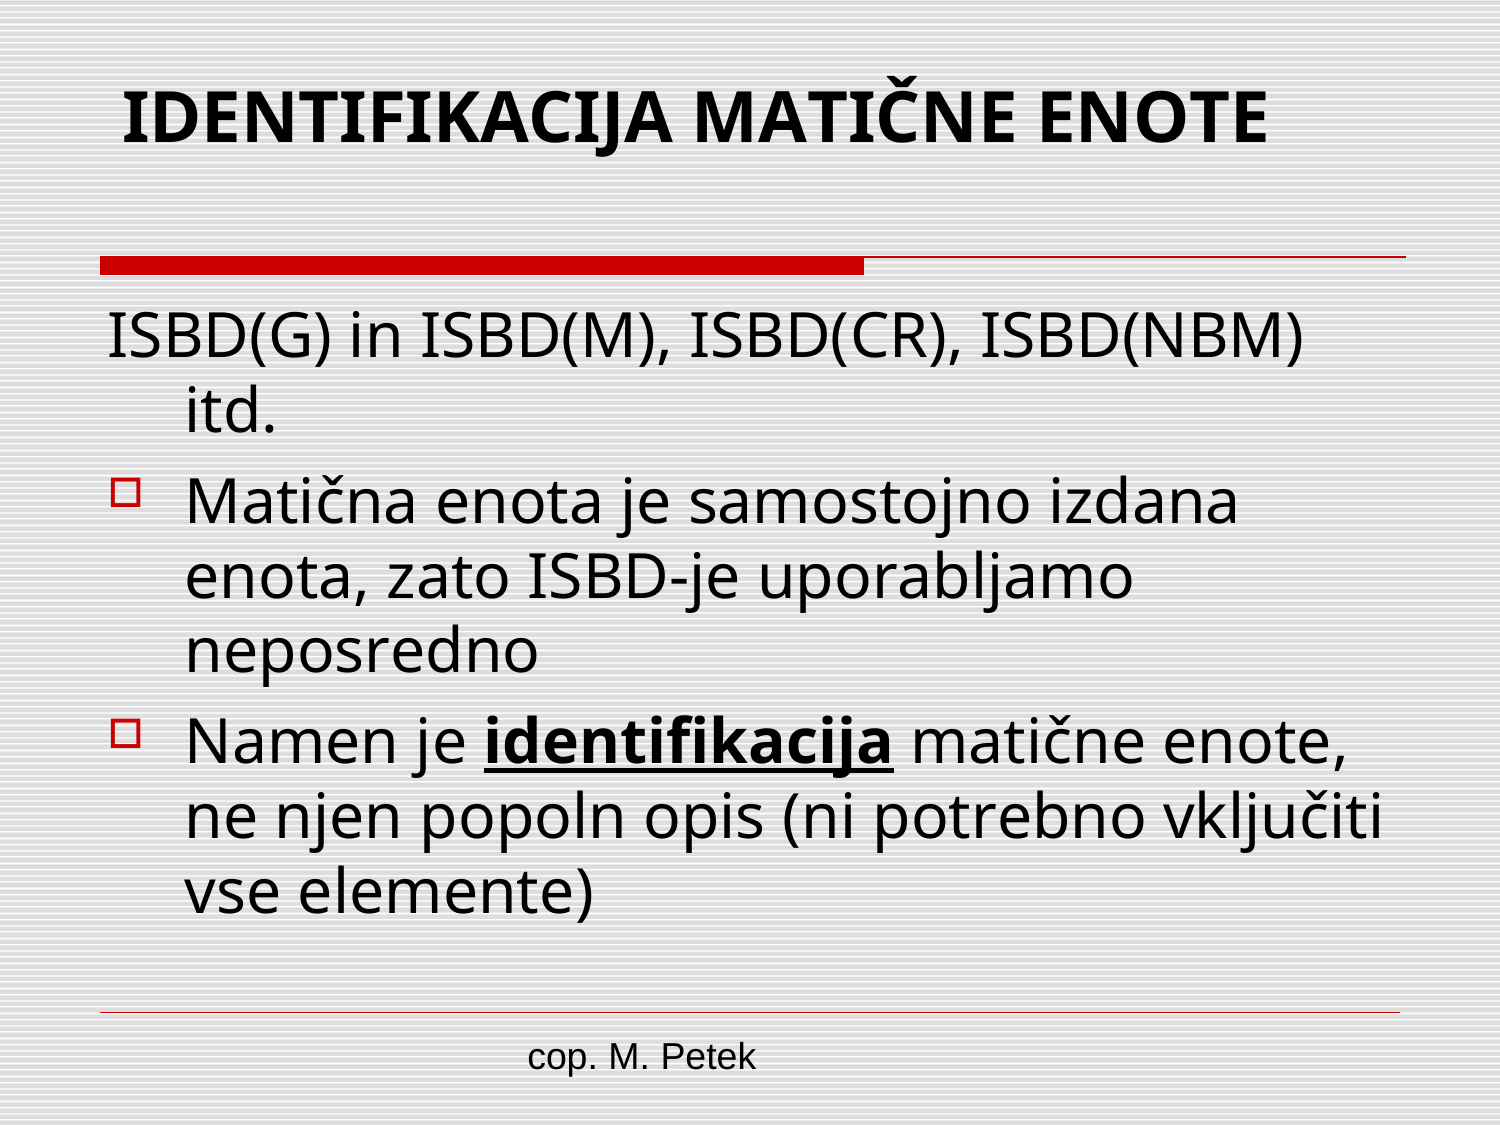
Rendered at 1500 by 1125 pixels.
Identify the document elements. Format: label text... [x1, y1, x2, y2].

list ISBD(G) in ISBD(M), ISBD(CR), ISBD(NBM) itd. Matična enota je samostojno izdana enota, zato ISBD-je uporabljamo neposredno Namen je identifikacija matične enote, ne njen popoln opis (ni potrebno vključiti vse elemente) [92, 287, 1406, 988]
title IDENTIFIKACIJA MATIČNE ENOTE [107, 64, 1407, 250]
picture [0, 0, 1500, 1125]
